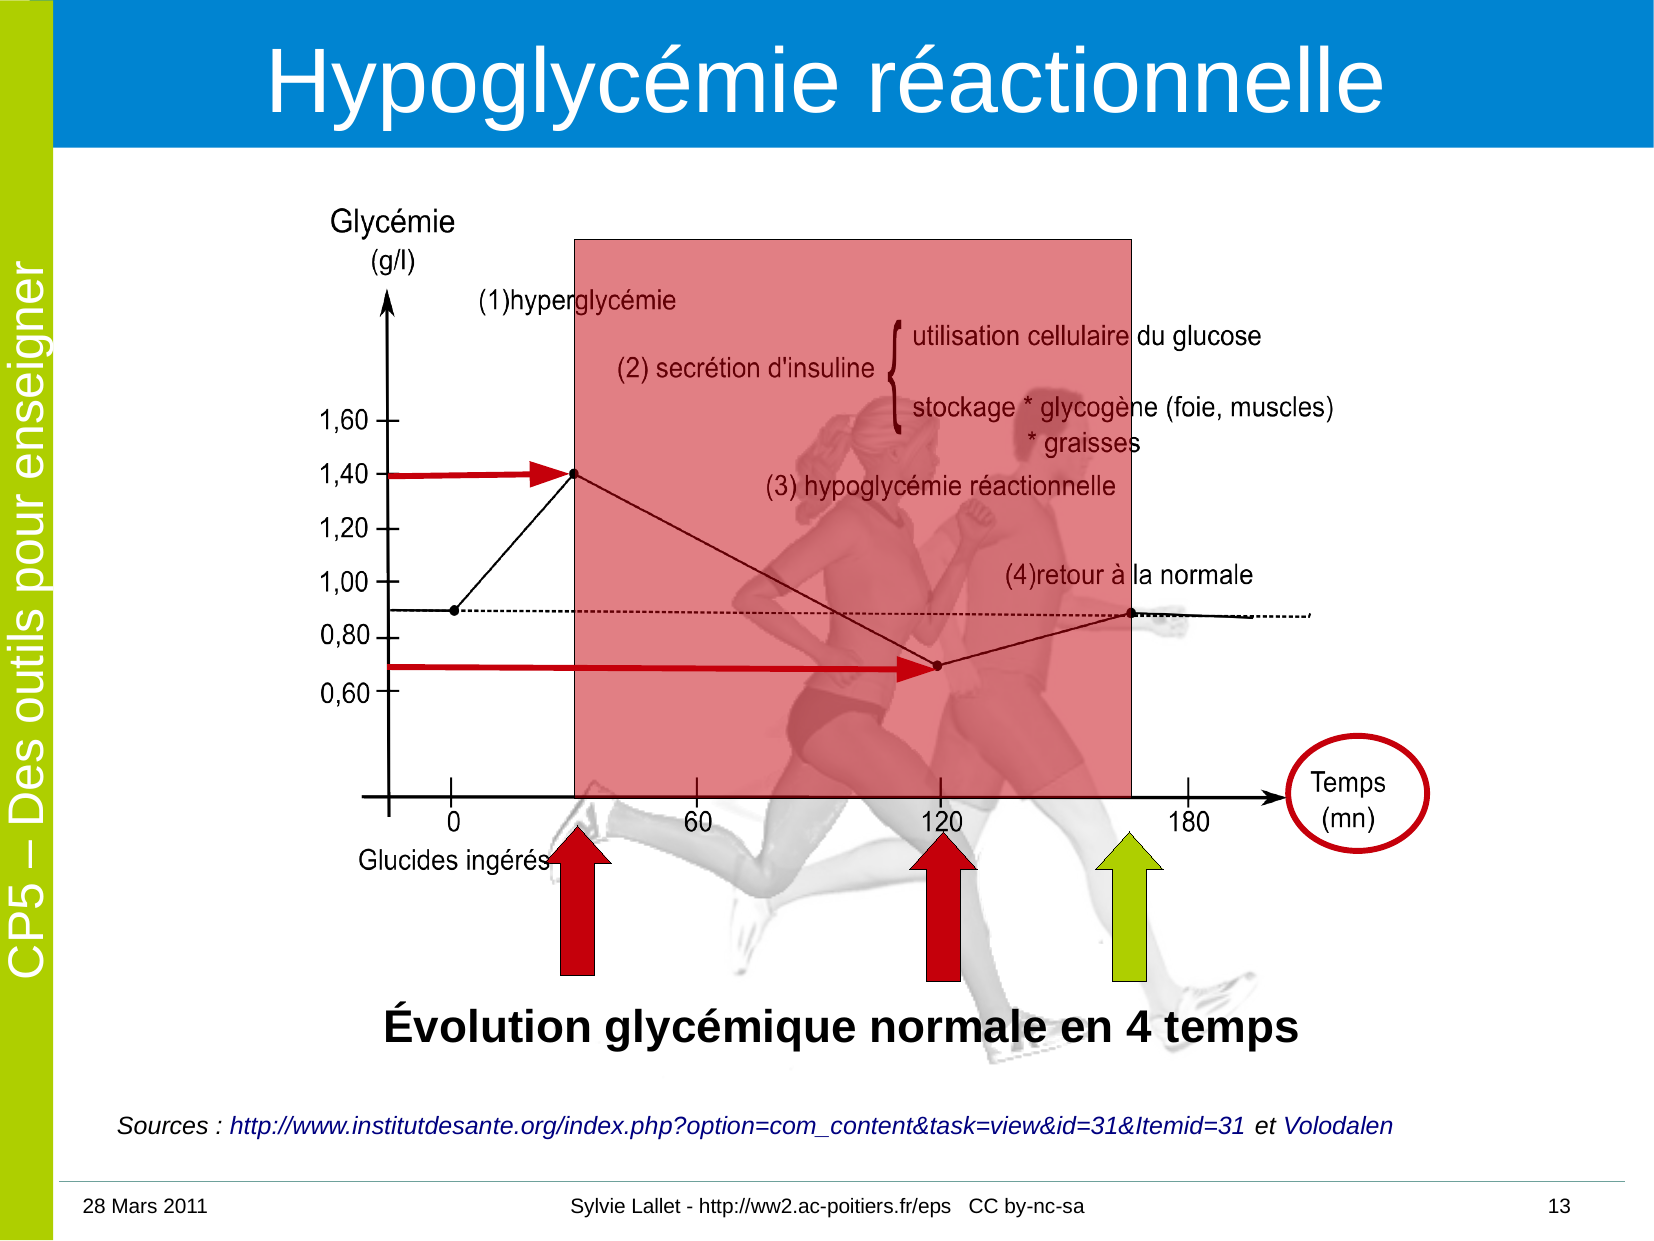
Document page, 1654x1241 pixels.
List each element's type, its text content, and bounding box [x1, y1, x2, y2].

text_box Évolution glycémique normale en 4 temps [368, 993, 1315, 1061]
picture [321, 208, 1385, 876]
text_box [926, 876, 961, 982]
text_box [560, 876, 595, 976]
text_box Sources : http://www.institutdesante.org/index.php?option=com_content&task=view&id=31&Itemid=31 et Volodalen [102, 1104, 1409, 1148]
text_box [574, 239, 1132, 799]
title Hypoglycémie réactionnelle [82, 21, 1571, 141]
text_box [1112, 876, 1147, 982]
